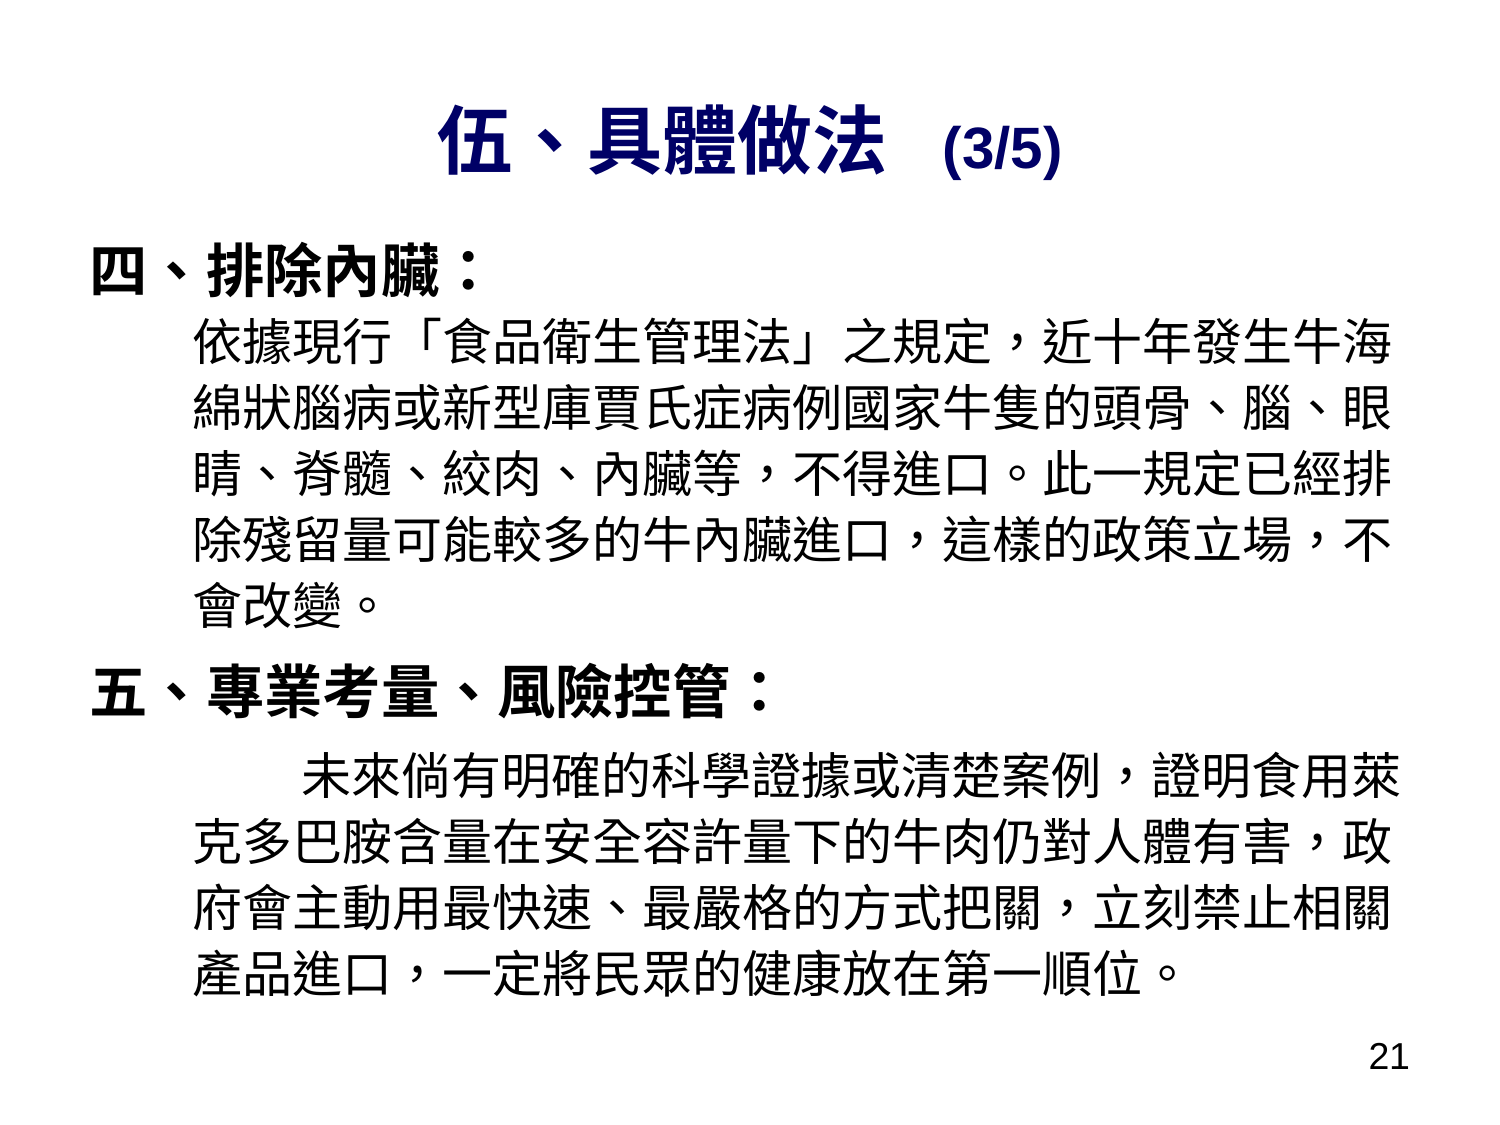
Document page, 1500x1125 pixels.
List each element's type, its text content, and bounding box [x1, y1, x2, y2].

title 伍、具體做法 (3/5) [75, 45, 1426, 219]
list 四、排除內臟： 依據現行「食品衛生管理法」之規定，近十年發生牛海綿狀腦病或新型庫賈氏症病例國家牛隻的頭骨、腦、眼睛、脊髓、絞肉、內臟等，不得進口。此一規定已經排除殘留量可能較多的牛內臟進口，這樣的政策立場，不會改變。 五、專業考量、風險控管： 未來倘有明確的科學證據或清楚案例，證明食用萊克多巴胺含量在安全容許量下的牛肉仍對人體有害，政府會主動用最快速、最嚴格的方式把關，立刻禁止相關產品進口，一定將民眾的健康放在第一順位。 [75, 219, 1426, 1047]
